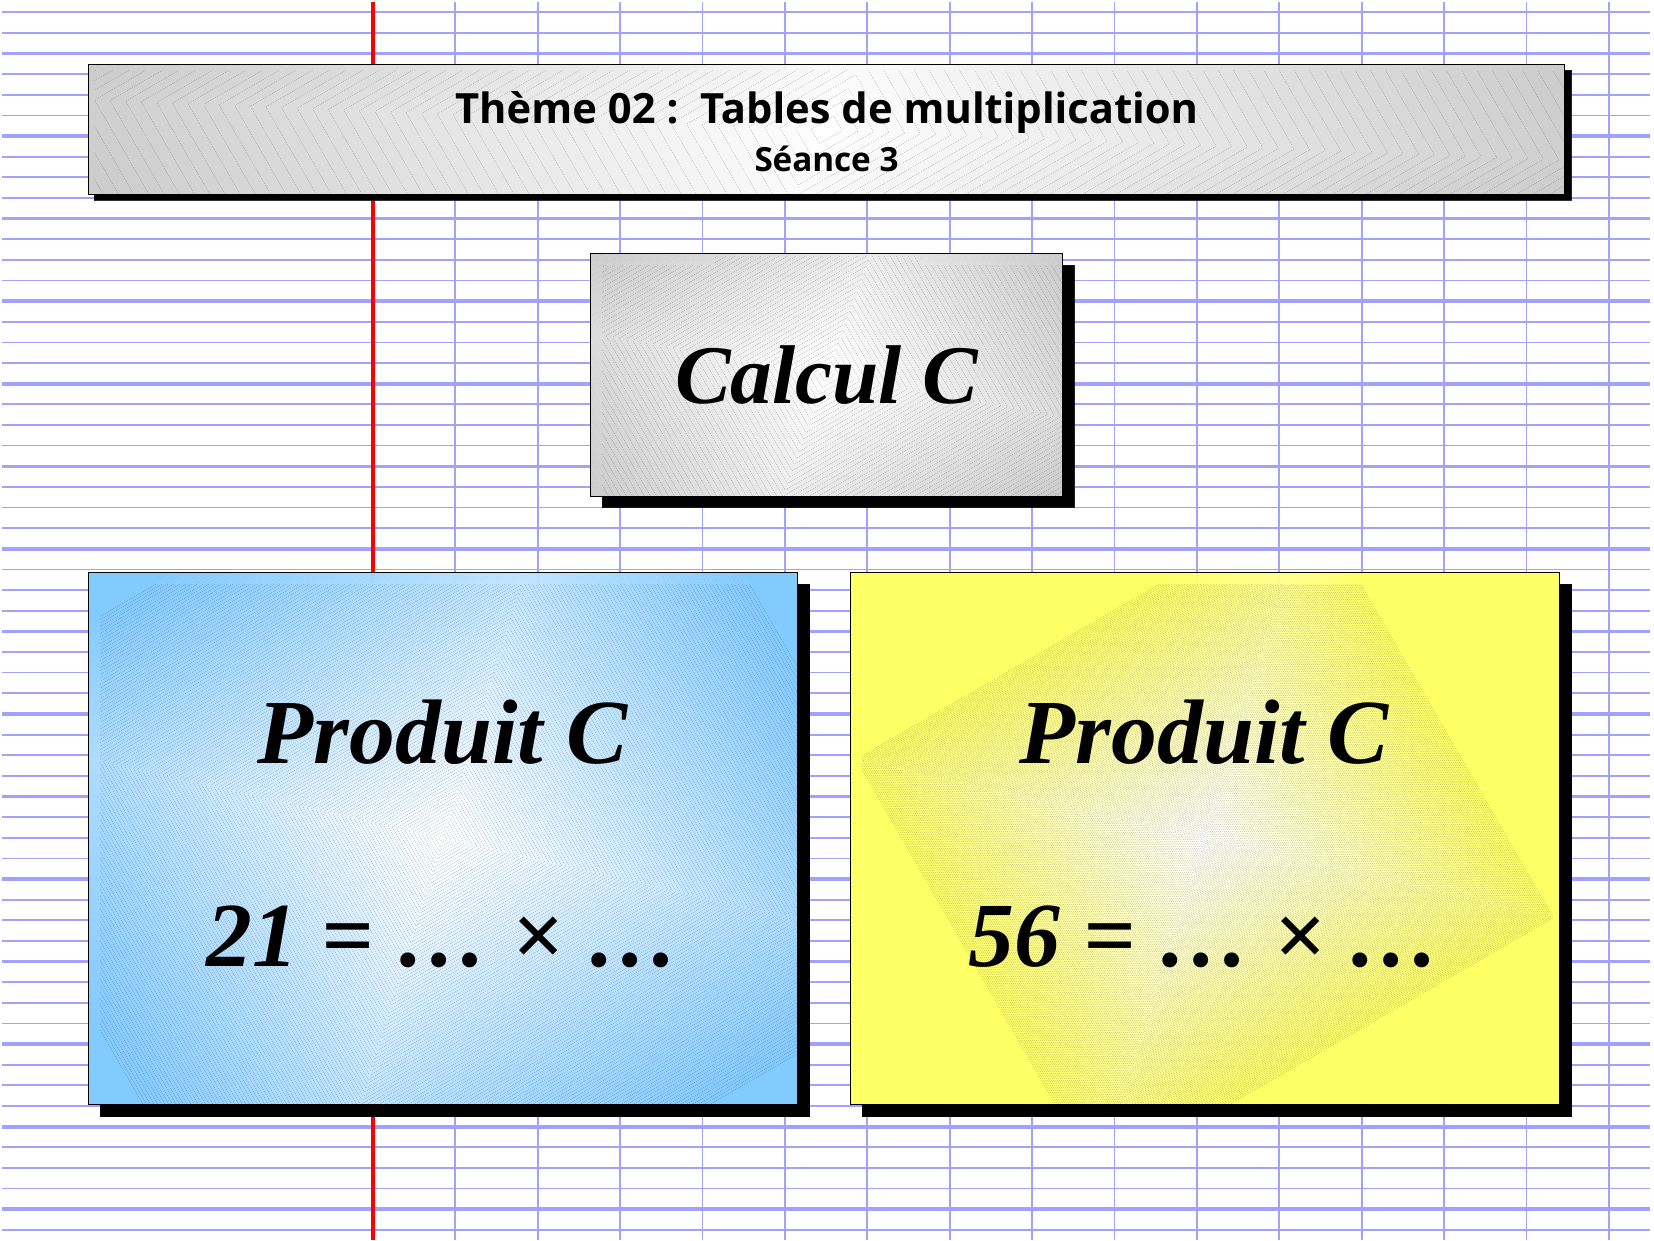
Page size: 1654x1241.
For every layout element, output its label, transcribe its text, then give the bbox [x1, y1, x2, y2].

picture [0, 0, 1654, 1241]
text_box Calcul C [590, 253, 1063, 497]
text_box Produit C 56 = … × … [850, 572, 1560, 1105]
text_box Thème 02 : Tables de multiplication Séance 3 [88, 64, 1565, 195]
text_box Produit C 21 = … × … [88, 572, 798, 1105]
